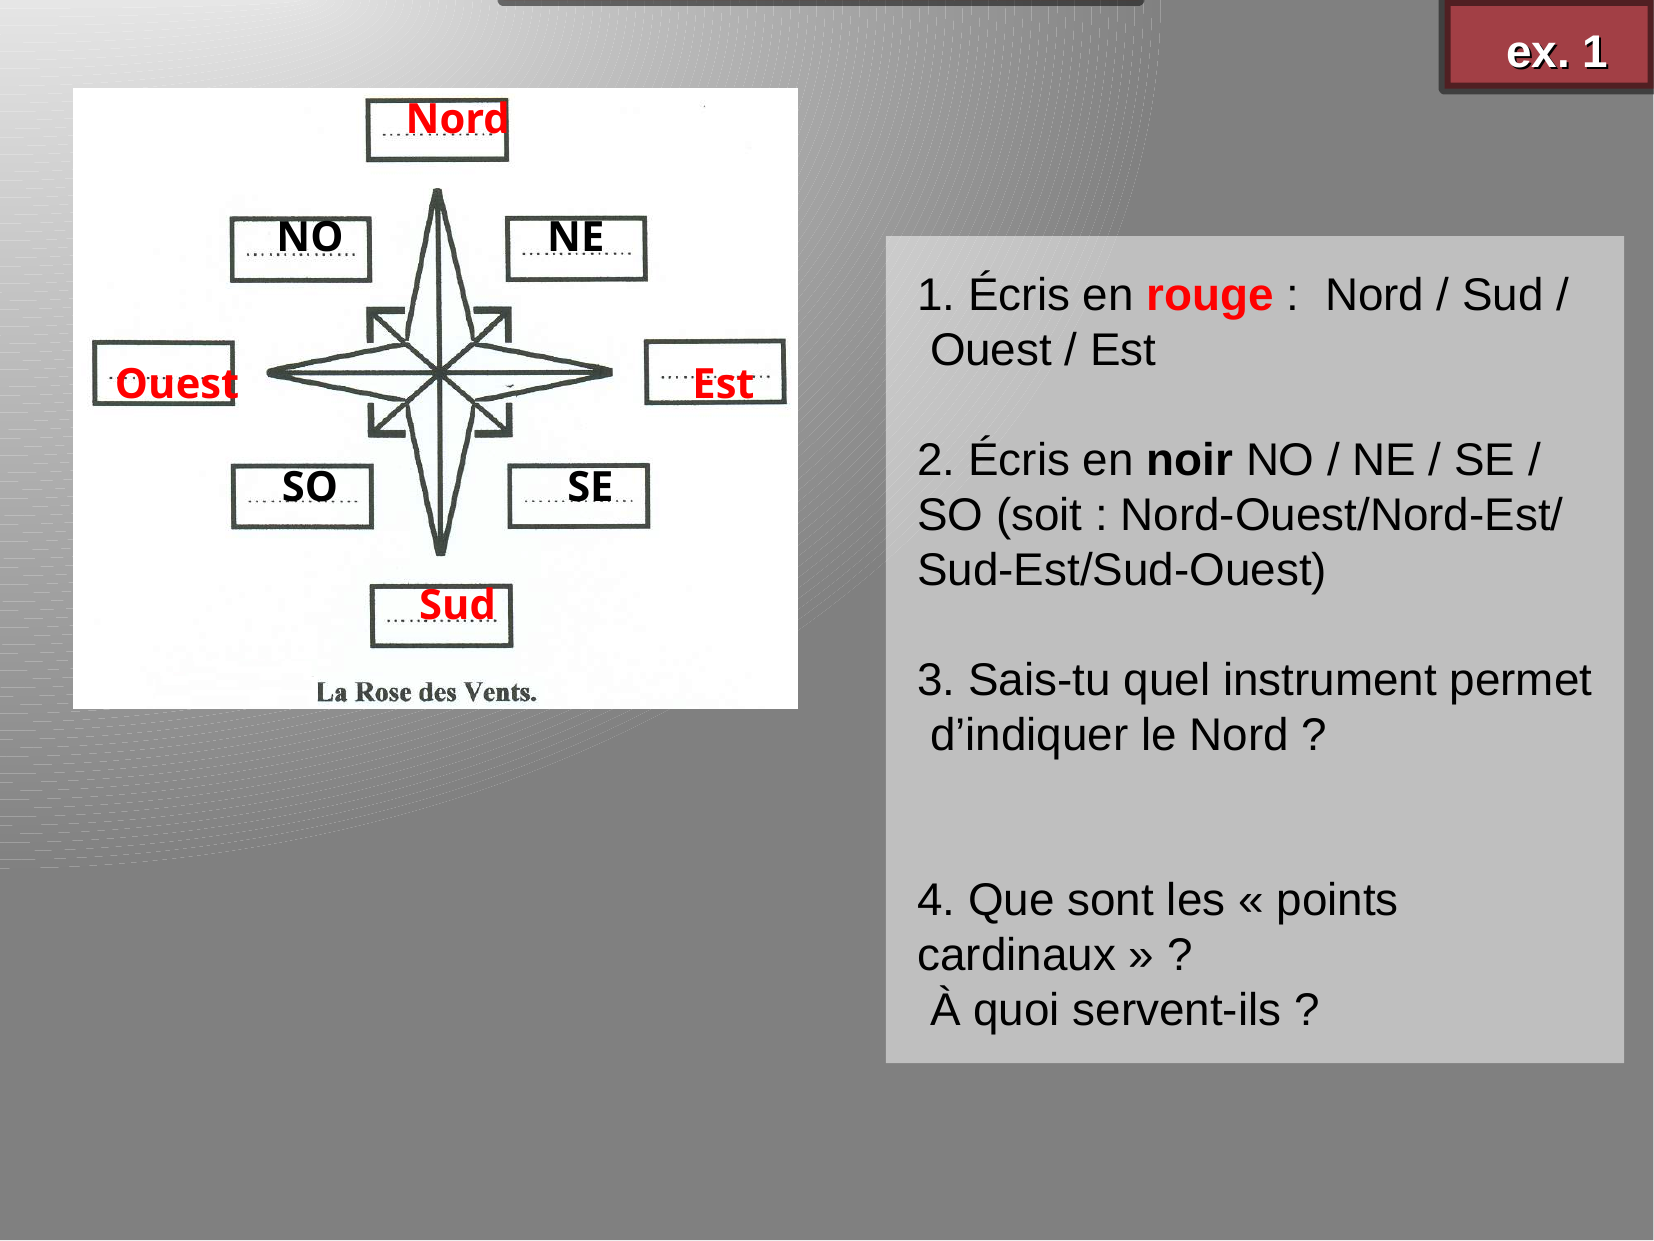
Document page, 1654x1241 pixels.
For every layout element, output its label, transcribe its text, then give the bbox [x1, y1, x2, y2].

text_box Nord [383, 88, 532, 148]
text_box NO [236, 206, 384, 266]
text_box SE [502, 442, 680, 532]
text_box Ouest [88, 354, 266, 414]
text_box ex. 1 [1444, 0, 1654, 89]
picture [73, 88, 798, 709]
text_box 1. Écris en rouge : Nord / Sud / Ouest / Est 2. Écris en noir NO / NE / SE / SO (soit : Nord-Ouest/Nord-Est/ Sud-Est/Sud-Ouest)‏ 3. Sais-tu quel instrument permet d’indiquer le Nord ? 4. Que sont les « points cardinaux » ? À quoi servent-ils ? [885, 236, 1625, 1064]
text_box Est [649, 354, 798, 414]
text_box Sud [383, 560, 532, 650]
text_box SO [236, 442, 384, 532]
text_box NE [502, 206, 650, 266]
